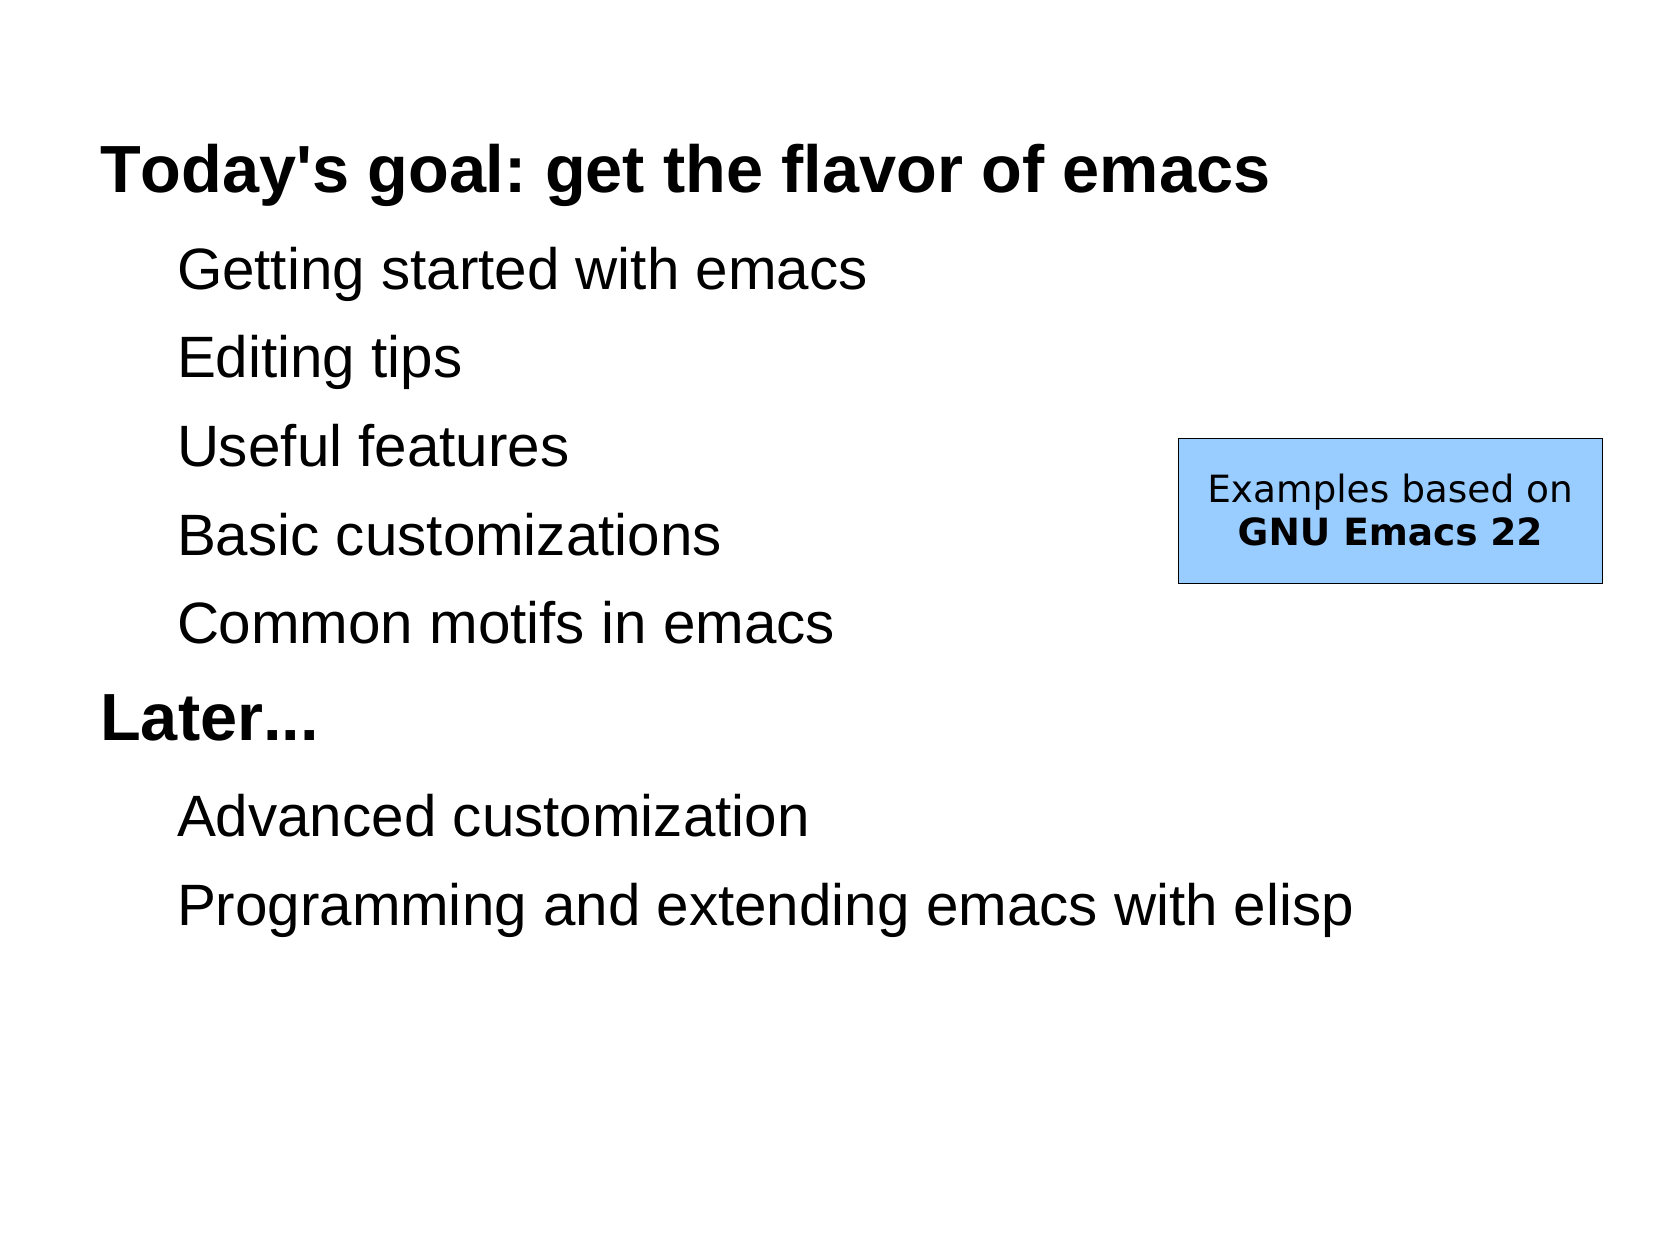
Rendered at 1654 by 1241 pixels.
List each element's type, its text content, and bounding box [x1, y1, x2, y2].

list Today's goal: get the flavor of emacs Getting started with emacs Editing tips Useful features Basic customizations Common motifs in emacs Later... Advanced customization Programming and extending emacs with elisp [82, 132, 1571, 1023]
text_box Examples based on GNU Emacs 22 [1178, 438, 1603, 584]
